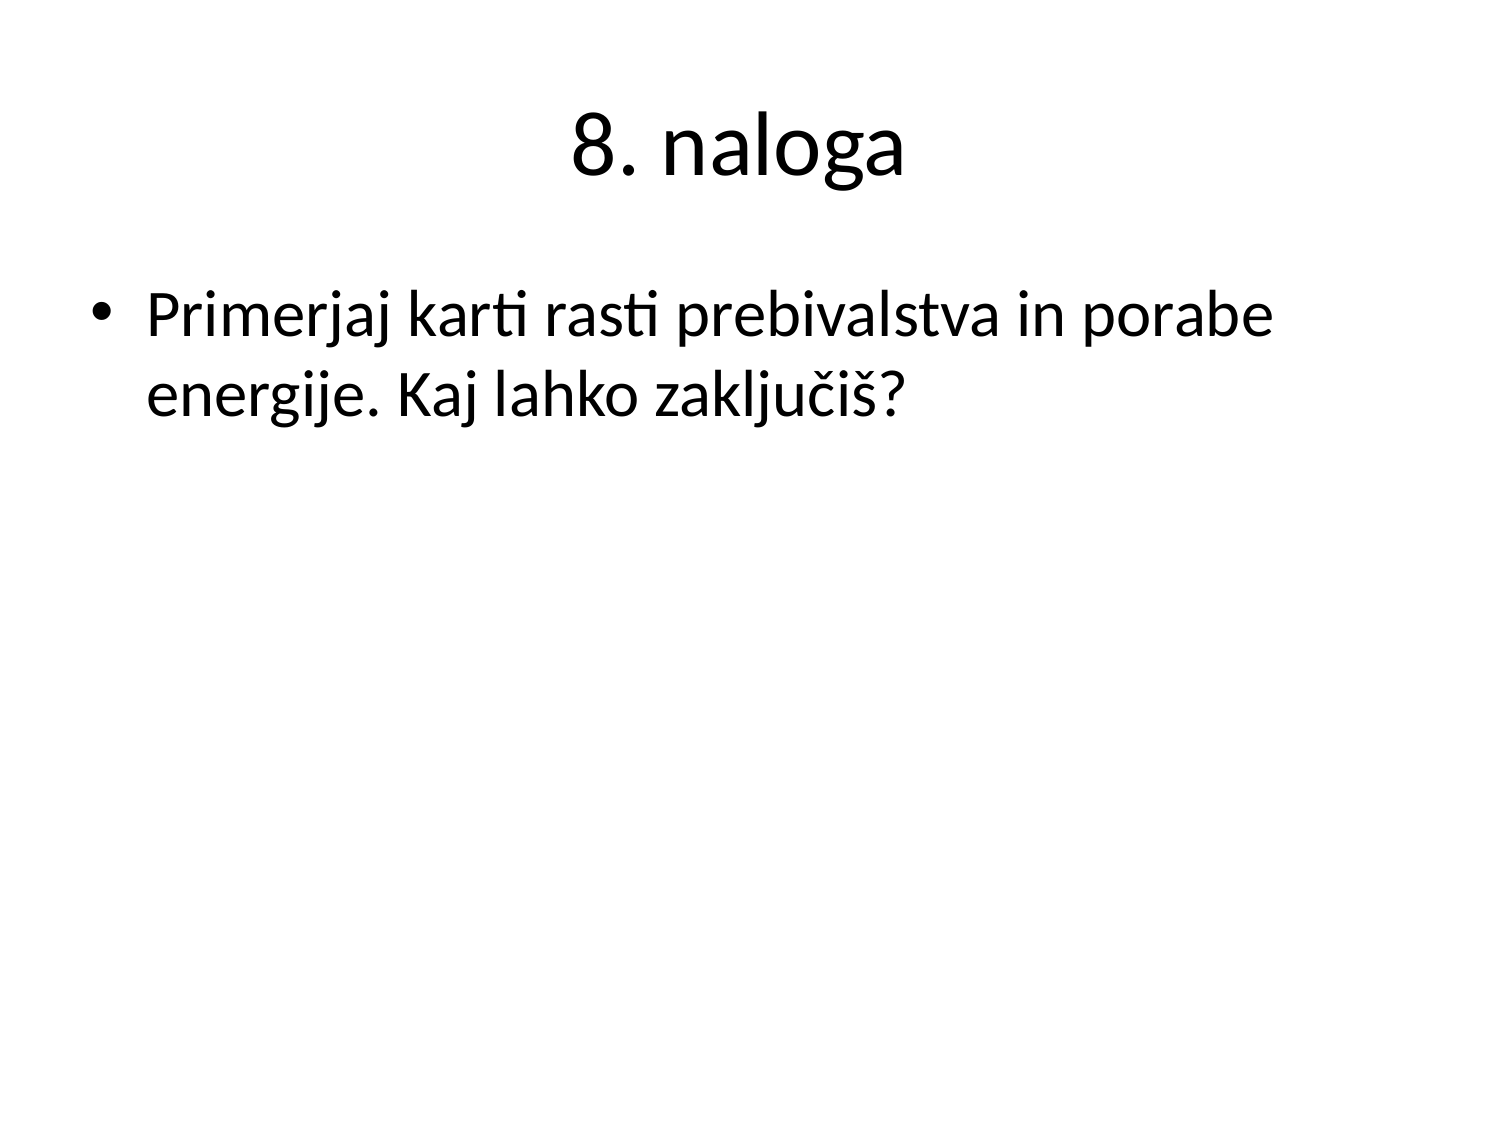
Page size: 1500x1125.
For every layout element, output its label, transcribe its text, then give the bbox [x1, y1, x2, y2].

title 8. naloga [75, 45, 1425, 233]
list Primerjaj karti rasti prebivalstva in porabe energije. Kaj lahko zaključiš? [75, 262, 1425, 1005]
